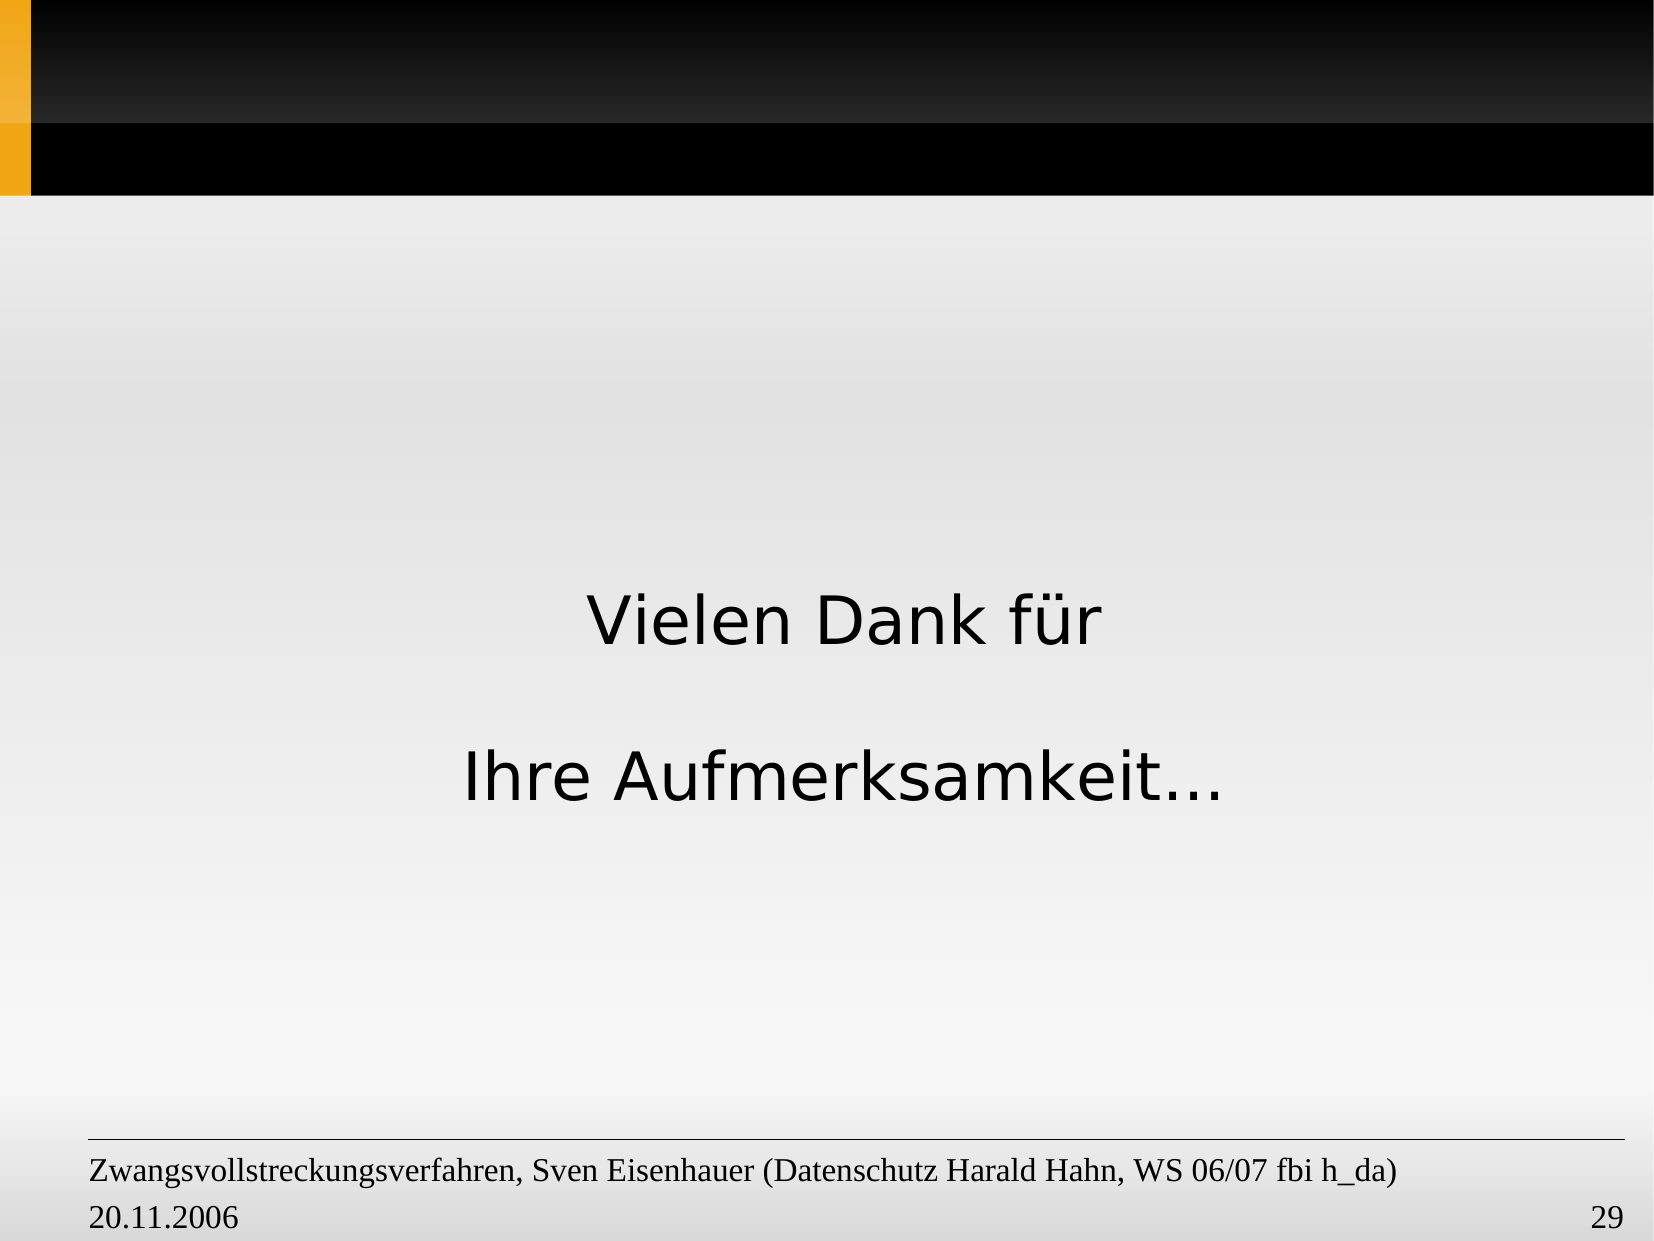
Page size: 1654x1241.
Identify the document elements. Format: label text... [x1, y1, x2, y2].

subtitle Vielen Dank für Ihre Aufmerksamkeit... [82, 290, 1571, 1109]
picture [0, 0, 1654, 1241]
